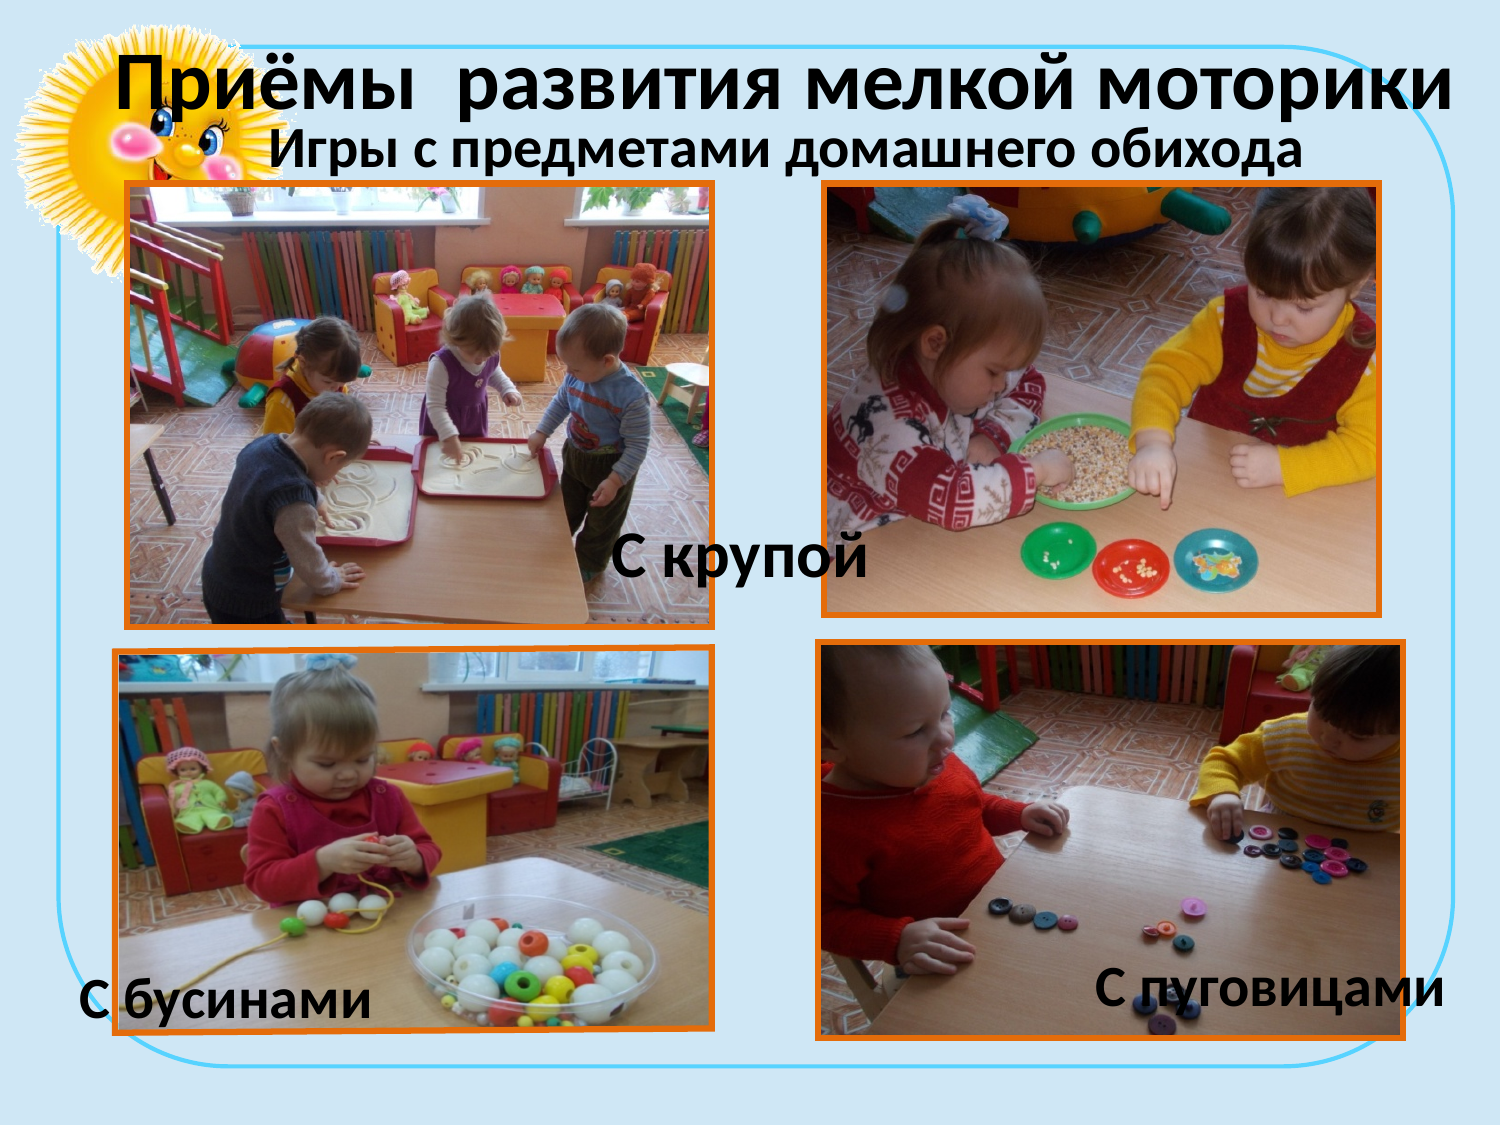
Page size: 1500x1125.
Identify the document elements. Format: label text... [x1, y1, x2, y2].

text_box С бусинами [64, 952, 408, 1038]
text_box С пуговицами [1080, 940, 1500, 1026]
picture [826, 186, 1376, 612]
picture [11, 11, 340, 340]
text_box Игры с предметами домашнего обихода [253, 101, 1459, 187]
picture [820, 645, 1400, 1035]
picture [129, 186, 709, 624]
text_box Приёмы развития мелкой моторики [100, 19, 1500, 134]
text_box С крупой [596, 503, 928, 599]
picture [118, 650, 709, 1028]
